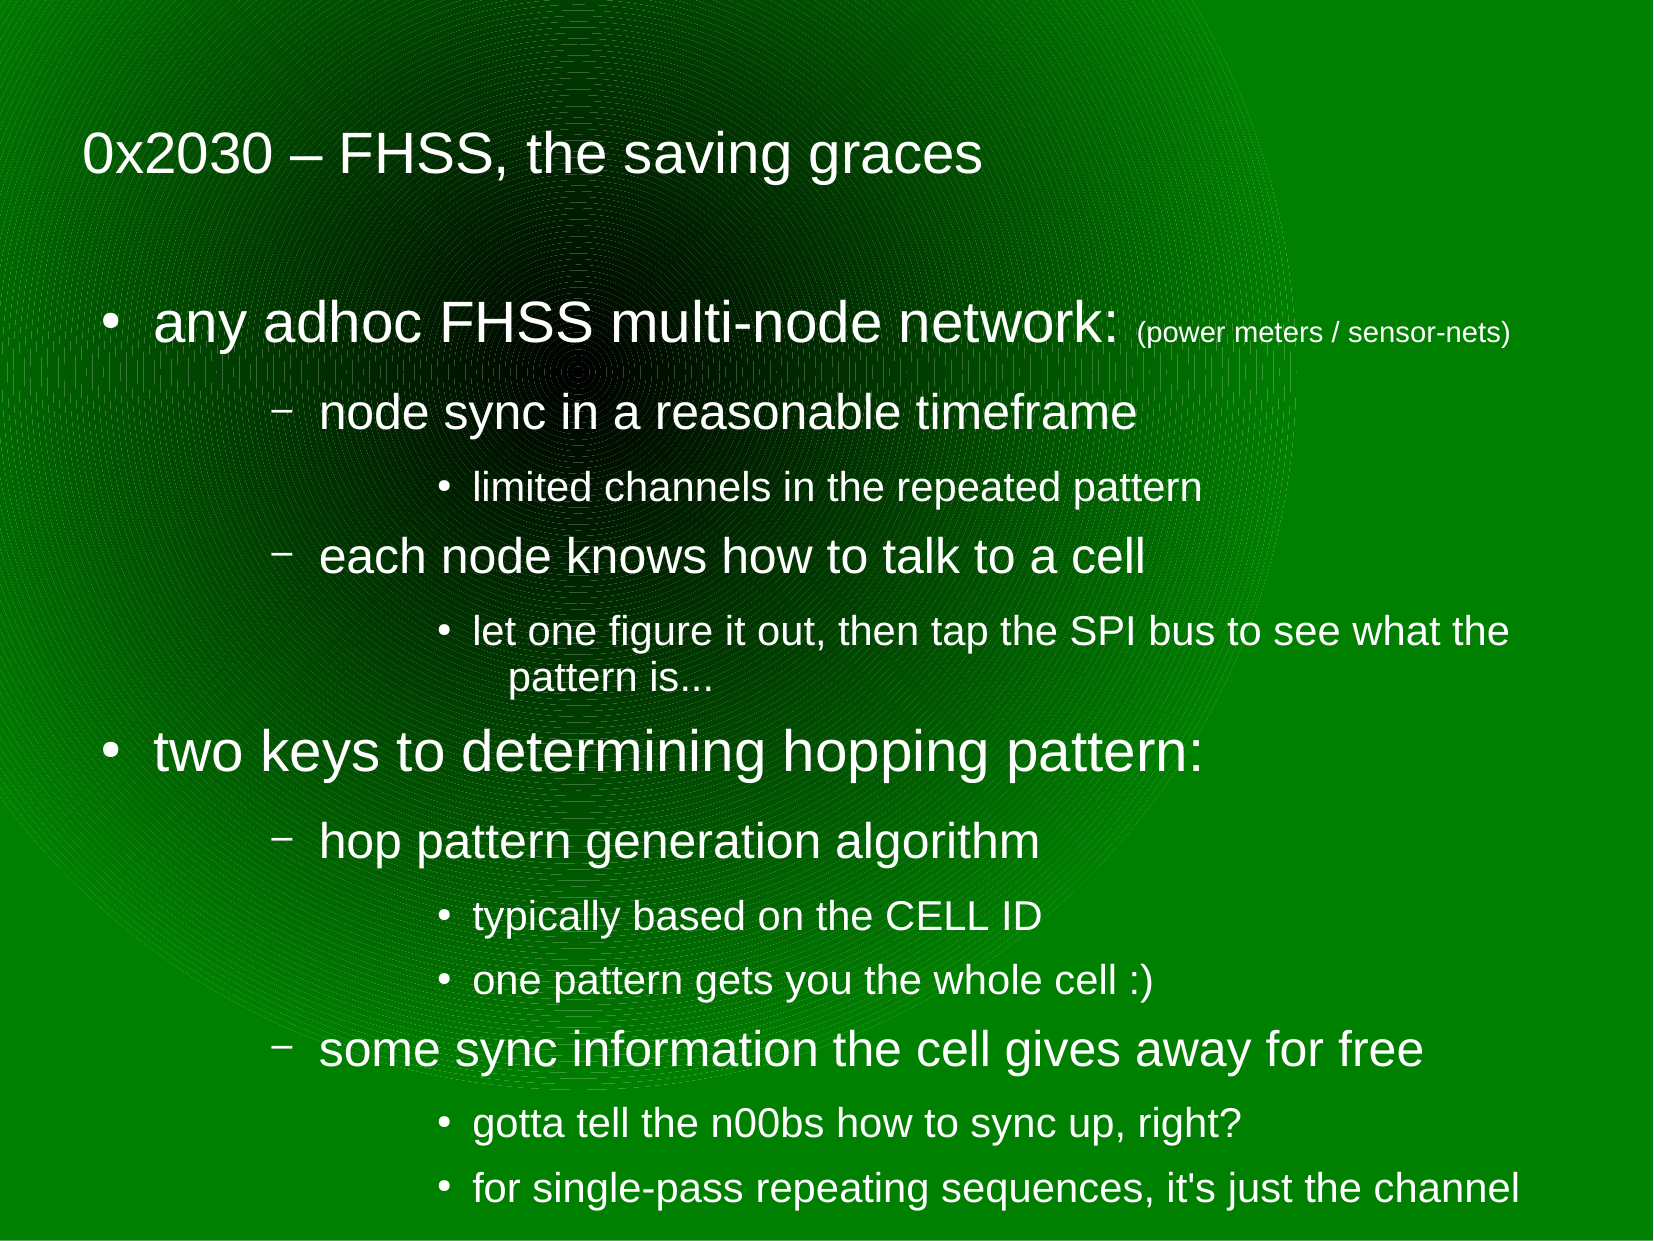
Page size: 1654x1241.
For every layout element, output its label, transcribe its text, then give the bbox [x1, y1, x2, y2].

title 0x2030 – FHSS, the saving graces [82, 49, 1571, 257]
list any adhoc FHSS multi-node network: (power meters / sensor-nets) node sync in a reasonable timeframe limited channels in the repeated pattern each node knows how to talk to a cell let one figure it out, then tap the SPI bus to see what the pattern is... two keys to determining hopping pattern: hop pattern generation algorithm typically based on the CELL ID one pattern gets you the whole cell :) some sync information the cell gives away for free gotta tell the n00bs how to sync up, right? for single-pass repeating sequences, it's just the channel [82, 290, 1571, 1211]
